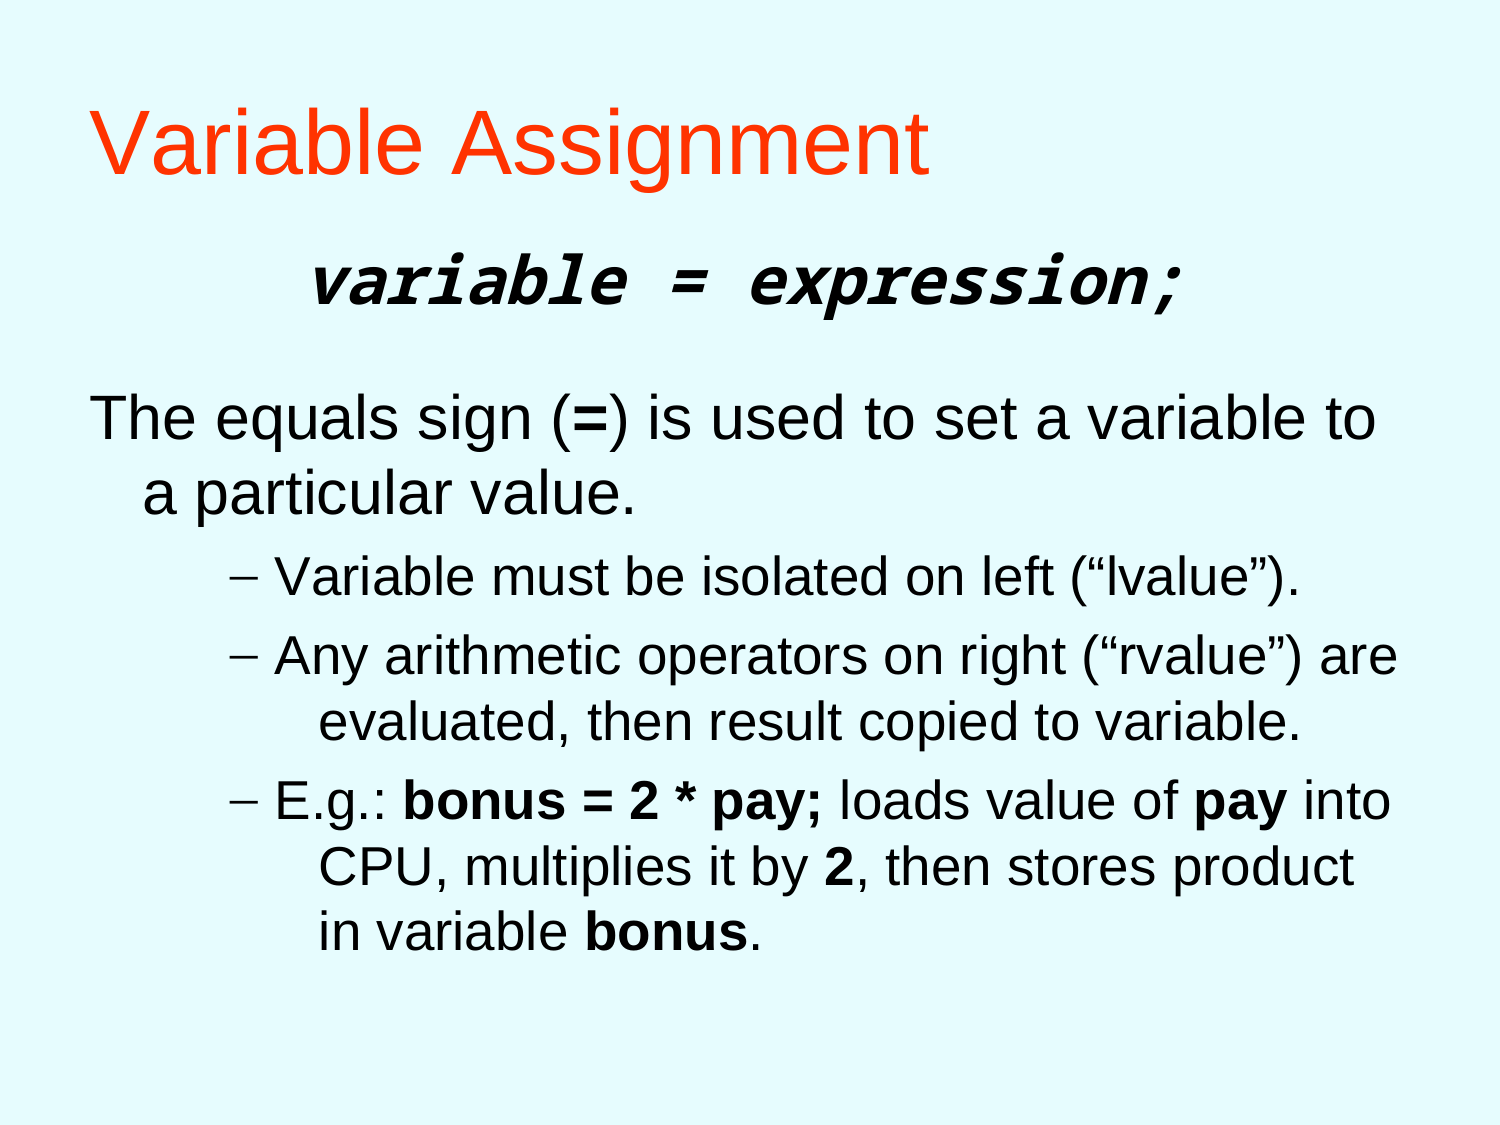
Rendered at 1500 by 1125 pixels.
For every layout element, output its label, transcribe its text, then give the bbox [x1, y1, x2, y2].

title Variable Assignment [75, 45, 1423, 231]
text_box variable = expression; [290, 230, 1211, 342]
list The equals sign (=) is used to set a variable to a particular value. Variable must be isolated on left (“lvalue”). Any arithmetic operators on right (“rvalue”) are evaluated, then result copied to variable. E.g.: bonus = 2 * pay; loads value of pay into CPU, multiplies it by 2, then stores product in variable bonus. [75, 368, 1423, 987]
